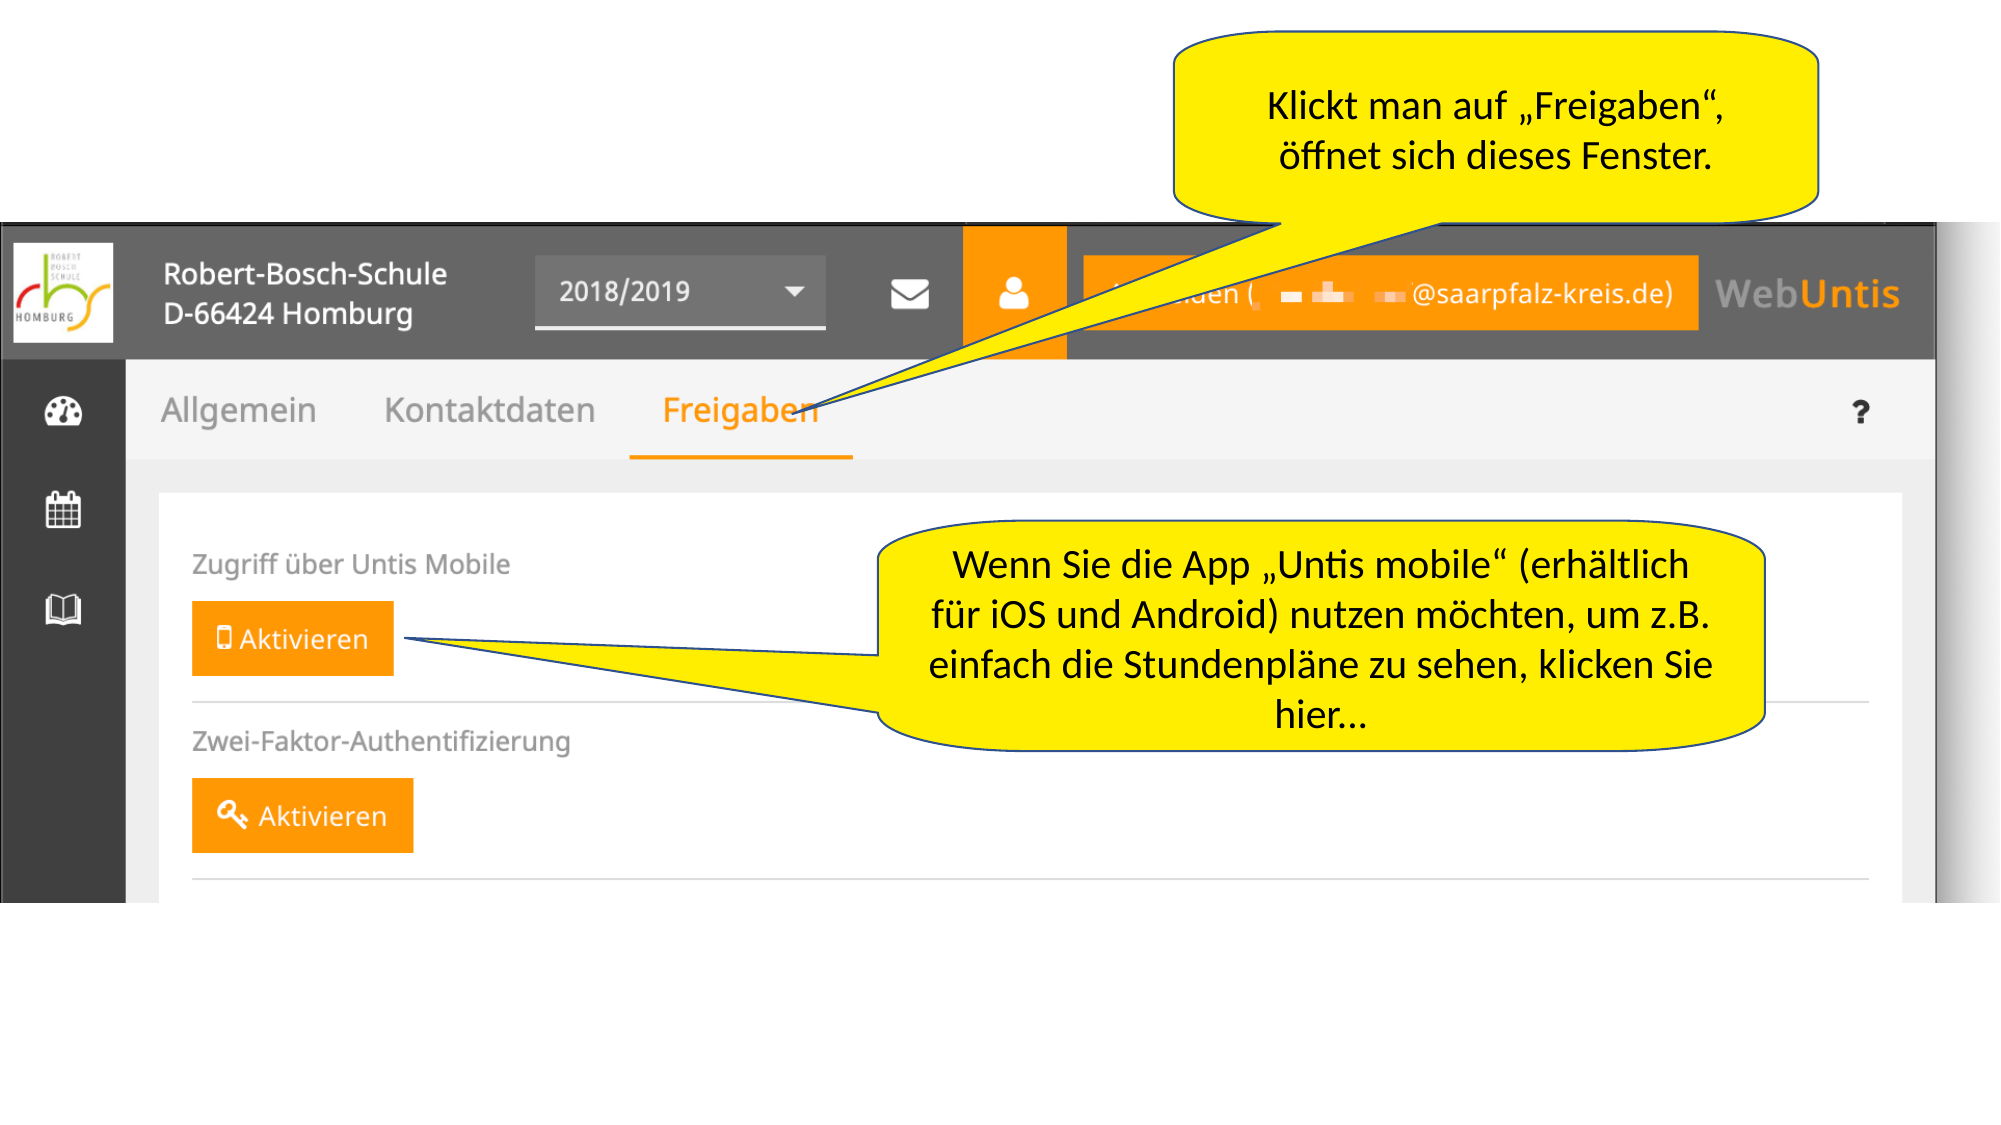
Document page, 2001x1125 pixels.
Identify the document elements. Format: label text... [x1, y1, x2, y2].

text_box Wenn Sie die App „Untis mobile“ (erhältlich für iOS und Android) nutzen möchten, um z.B. einfach die Stundenpläne zu sehen, klicken Sie hier... [404, 520, 1765, 752]
picture [0, 222, 2000, 903]
text_box Klickt man auf „Freigaben“, öffnet sich dieses Fenster. [791, 31, 1819, 415]
